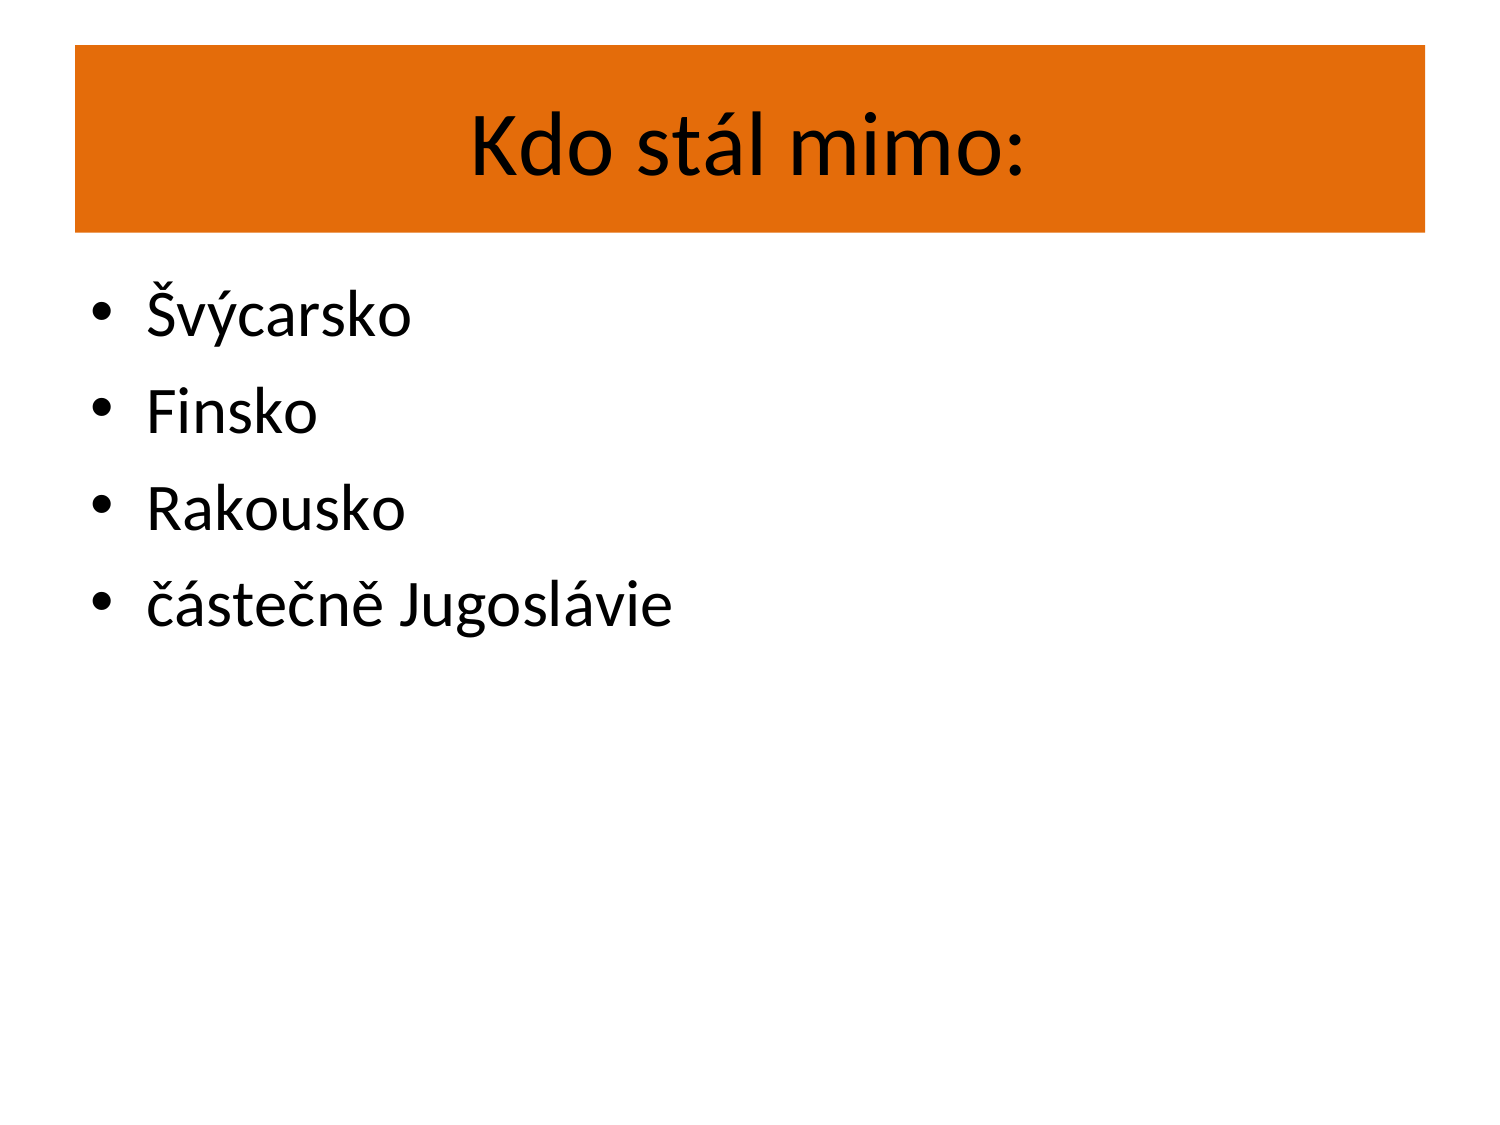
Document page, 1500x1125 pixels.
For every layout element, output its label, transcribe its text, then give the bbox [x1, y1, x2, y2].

list Švýcarsko Finsko Rakousko částečně Jugoslávie [75, 262, 1426, 1006]
title Kdo stál mimo: [75, 45, 1426, 233]
